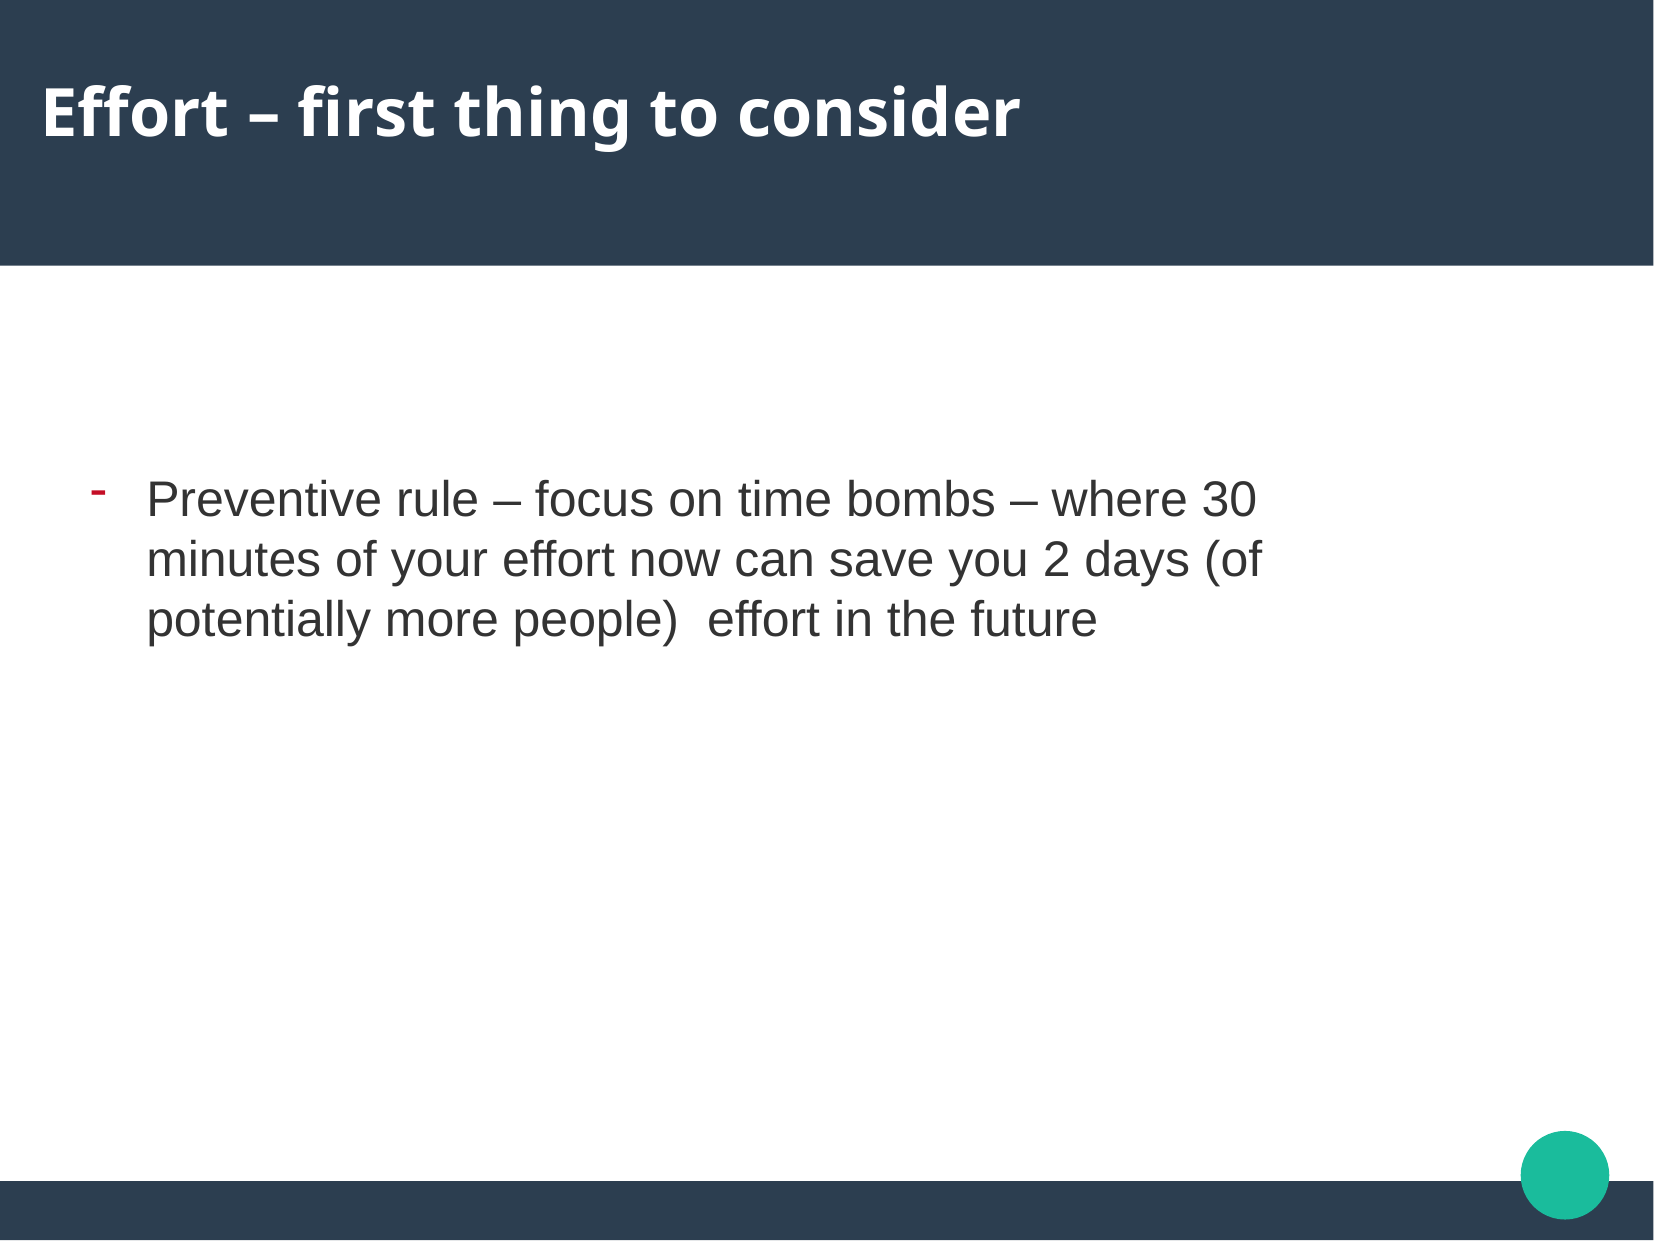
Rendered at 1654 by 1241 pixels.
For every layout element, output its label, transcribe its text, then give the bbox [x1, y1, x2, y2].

title Effort – first thing to consider [25, 60, 1654, 160]
text_box Preventive rule – focus on time bombs – where 30 minutes of your effort now can save you 2 days (of potentially more people) effort in the future [75, 318, 1425, 1111]
